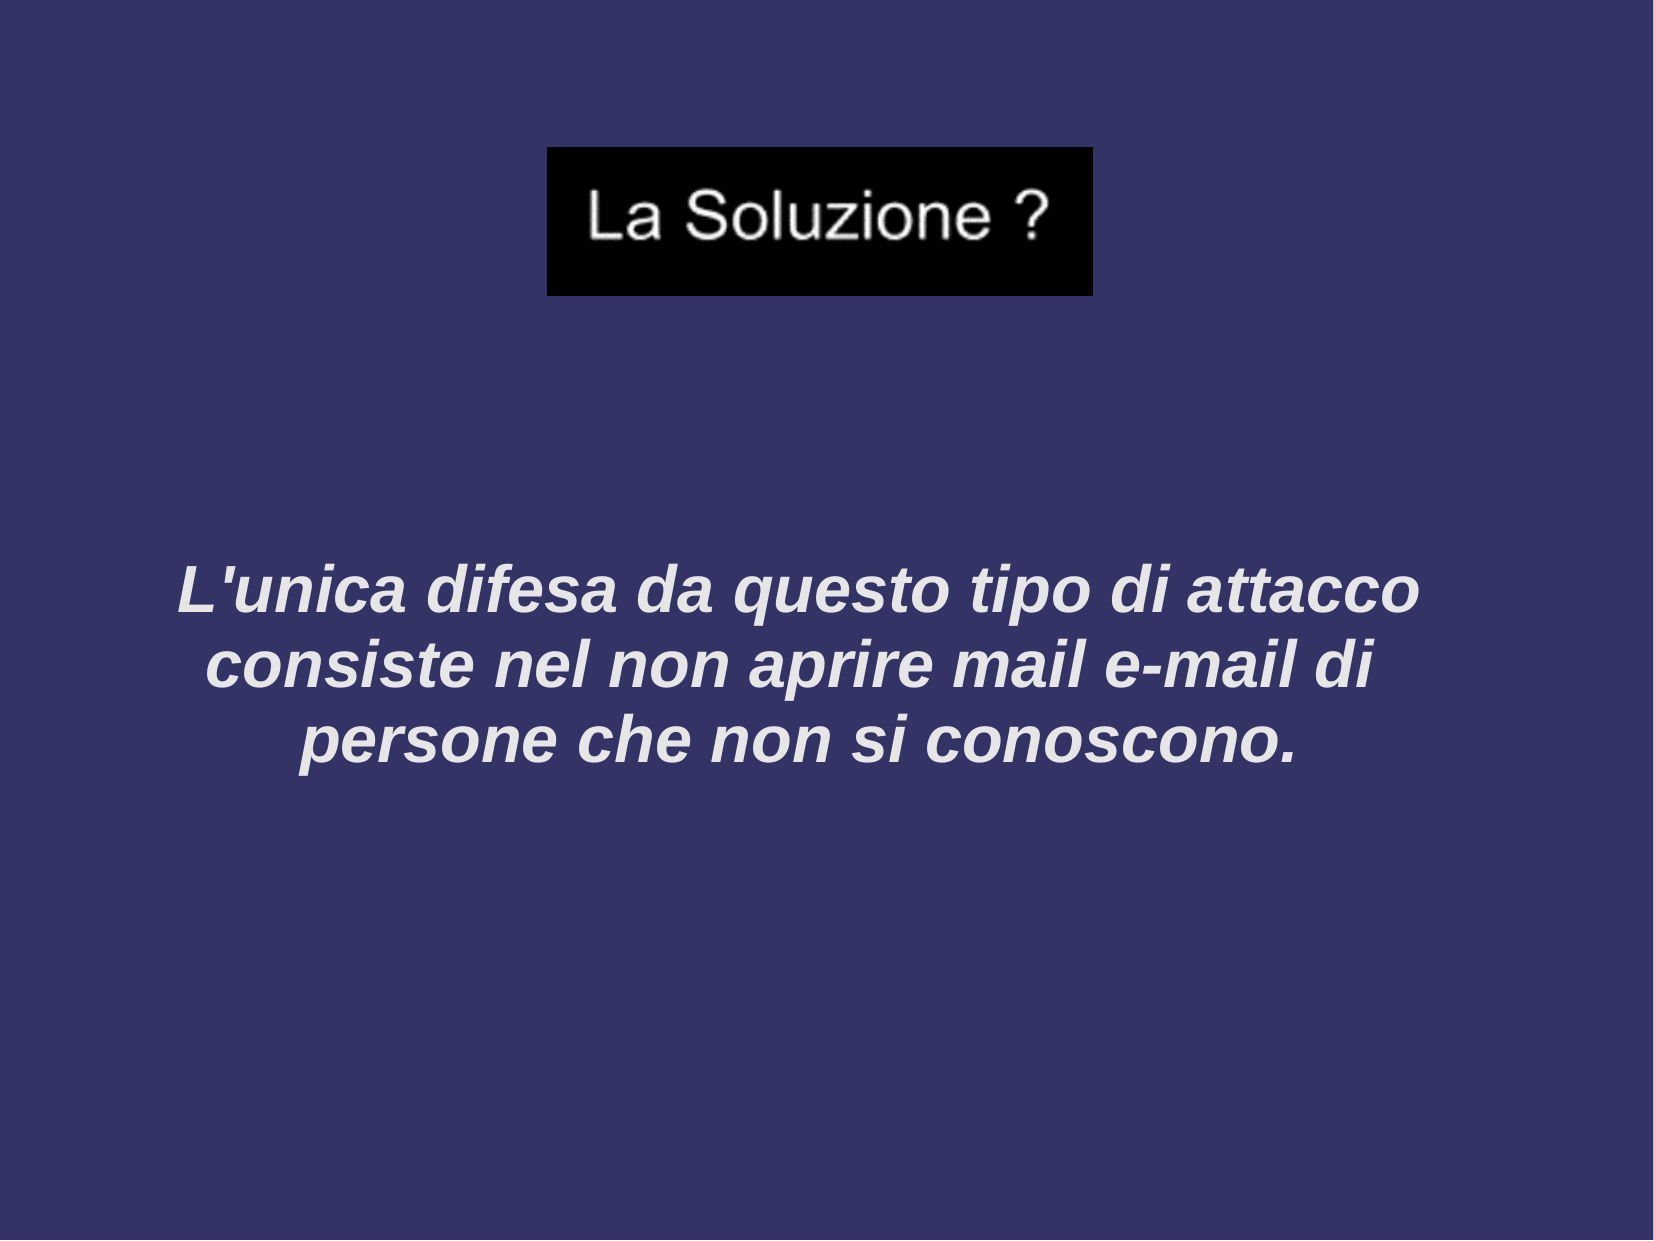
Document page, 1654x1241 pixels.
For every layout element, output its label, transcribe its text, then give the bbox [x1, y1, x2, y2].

title L'unica difesa da questo tipo di attacco consiste nel non aprire mail e-mail di persone che non si conoscono. [93, 552, 1506, 777]
picture [547, 147, 1093, 296]
